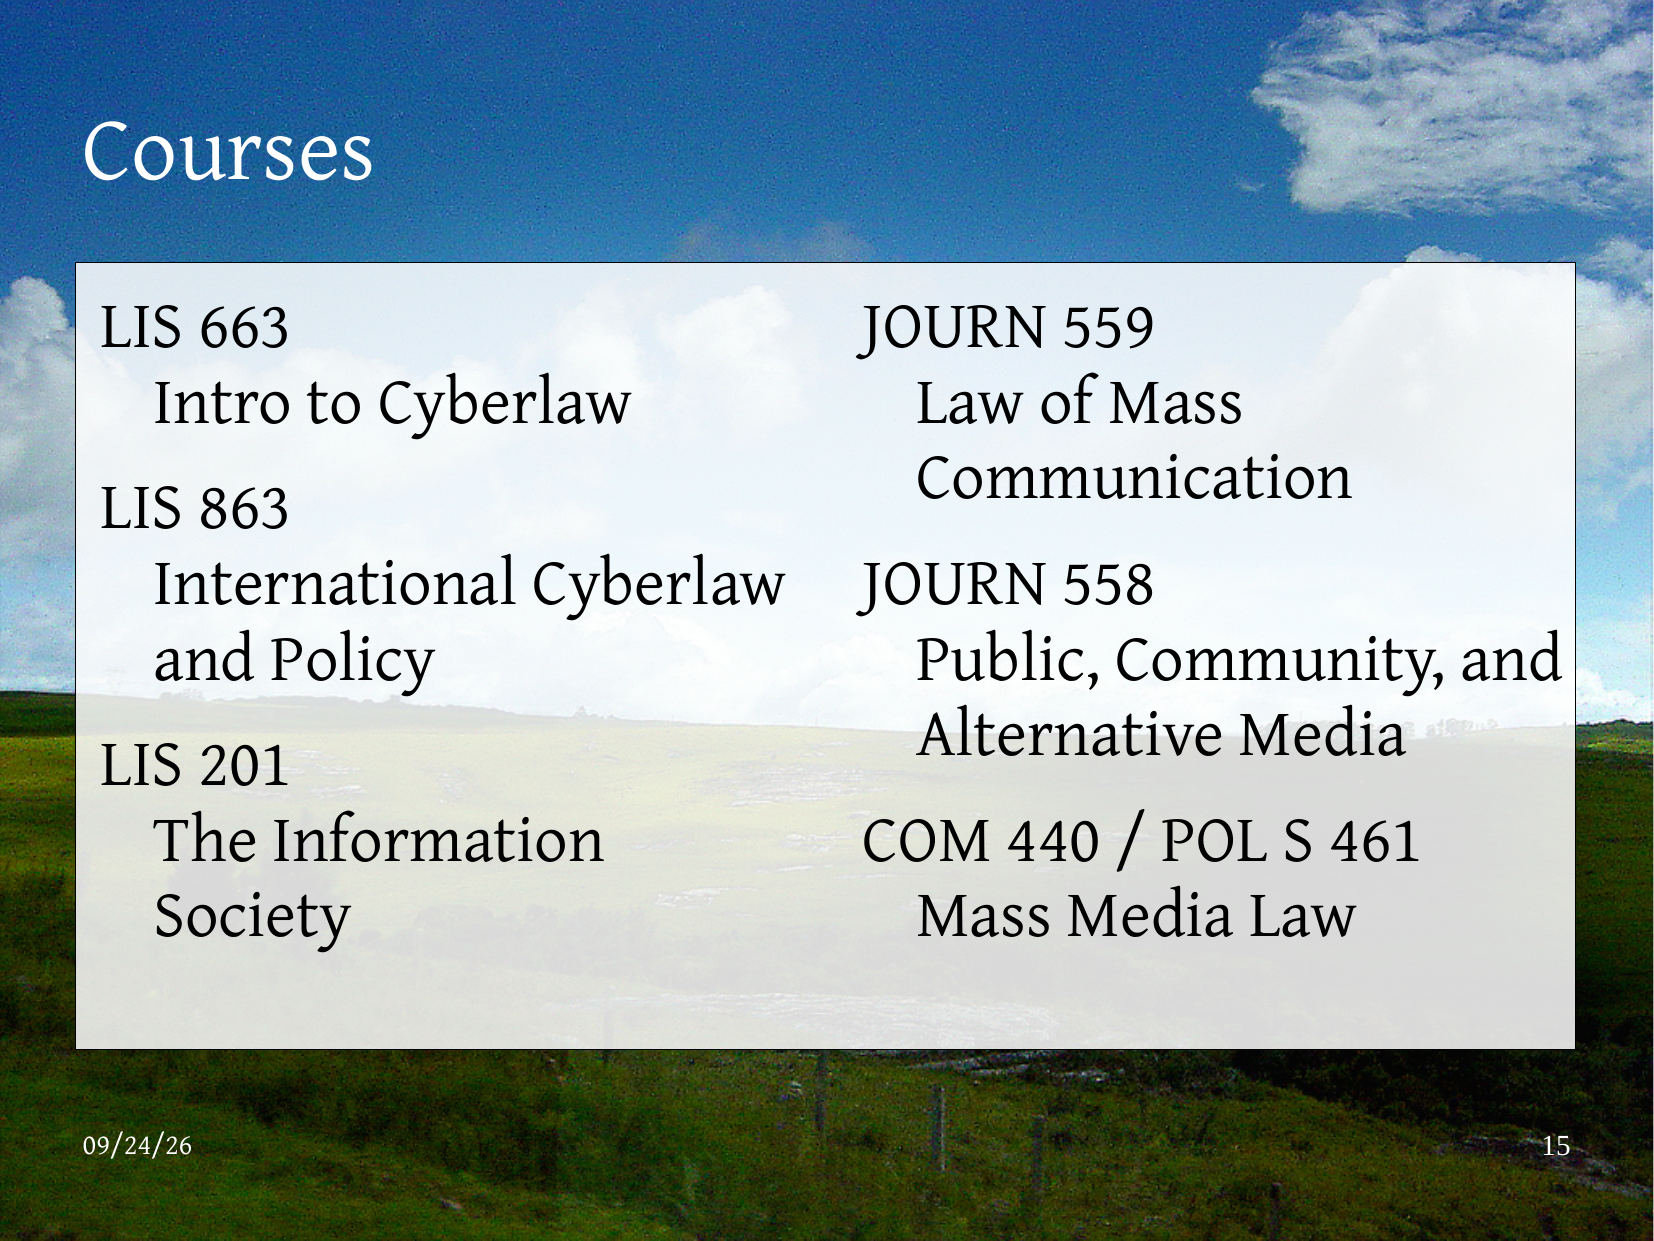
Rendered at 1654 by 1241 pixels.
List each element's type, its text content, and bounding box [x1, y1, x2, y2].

list JOURN 559 Law of Mass Communication JOURN 558 Public, Community, and Alternative Media COM 440 / POL S 461 Mass Media Law [845, 290, 1572, 1094]
list LIS 663 Intro to Cyberlaw LIS 863 International Cyberlaw and Policy LIS 201 The Information Society [82, 290, 809, 1109]
title Courses [82, 49, 1571, 257]
picture [0, 0, 1654, 1241]
